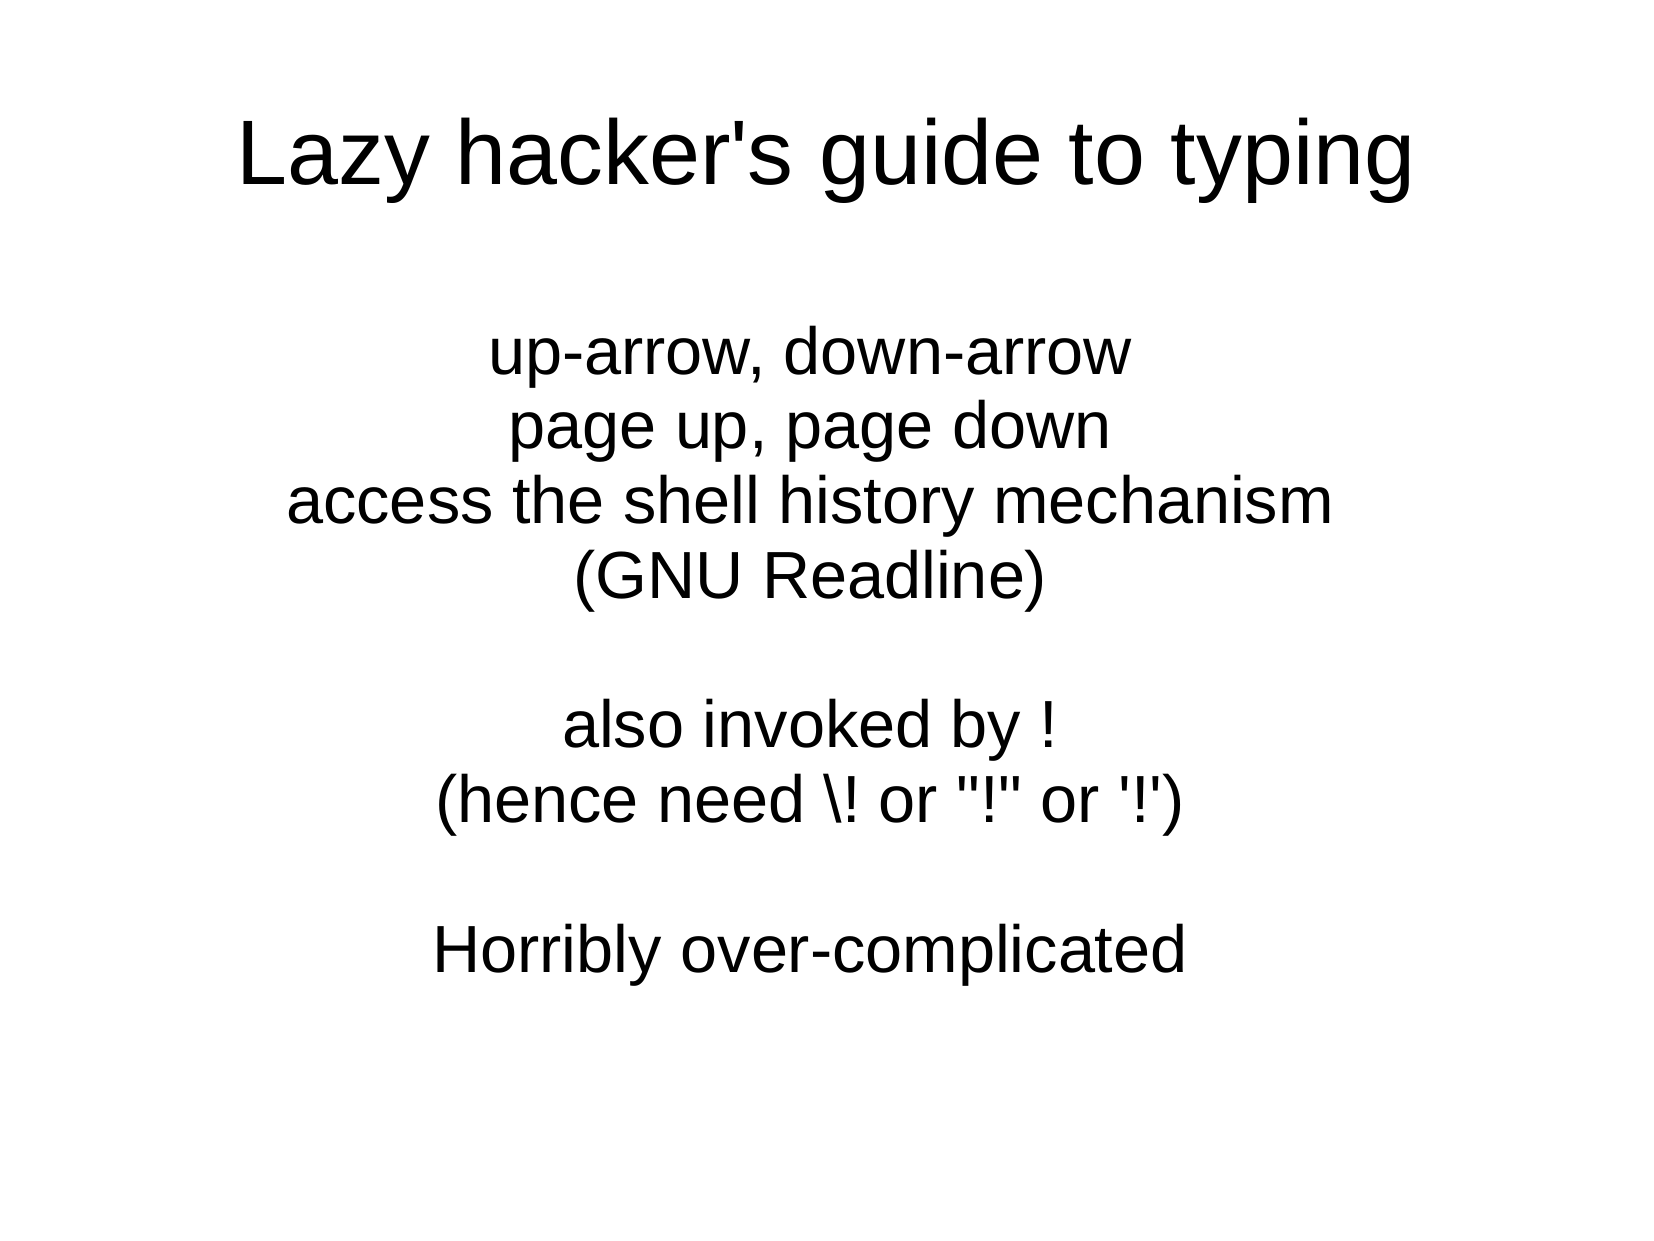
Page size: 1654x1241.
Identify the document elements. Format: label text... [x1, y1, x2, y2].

text_box up-arrow, down-arrow page up, page down access the shell history mechanism (GNU Readline) also invoked by ! (hence need \! or "!" or '!') Horribly over-complicated [82, 290, 1538, 1010]
title Lazy hacker's guide to typing [82, 49, 1571, 257]
